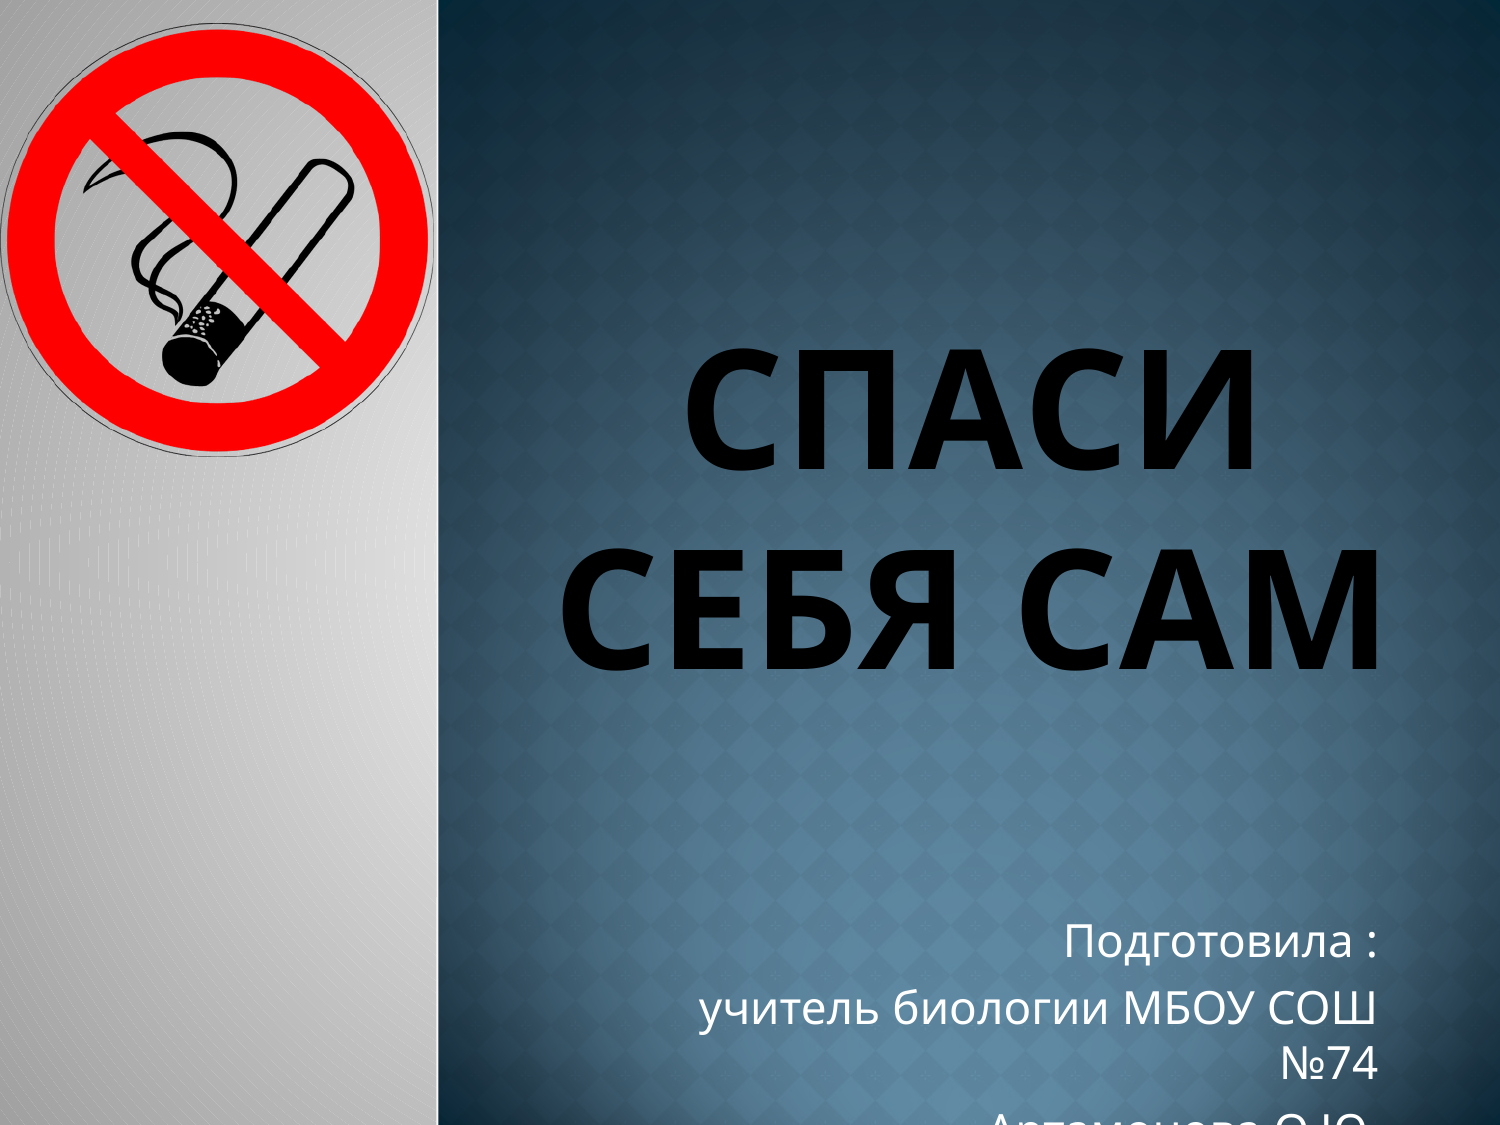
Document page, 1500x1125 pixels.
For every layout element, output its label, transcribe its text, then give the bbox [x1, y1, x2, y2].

subtitle Подготовила : учитель биологии МБОУ СОШ №74 Артамонова О.Ю. [691, 843, 1477, 1102]
picture [0, 23, 434, 458]
title Спаси себя сам [445, 58, 1500, 704]
